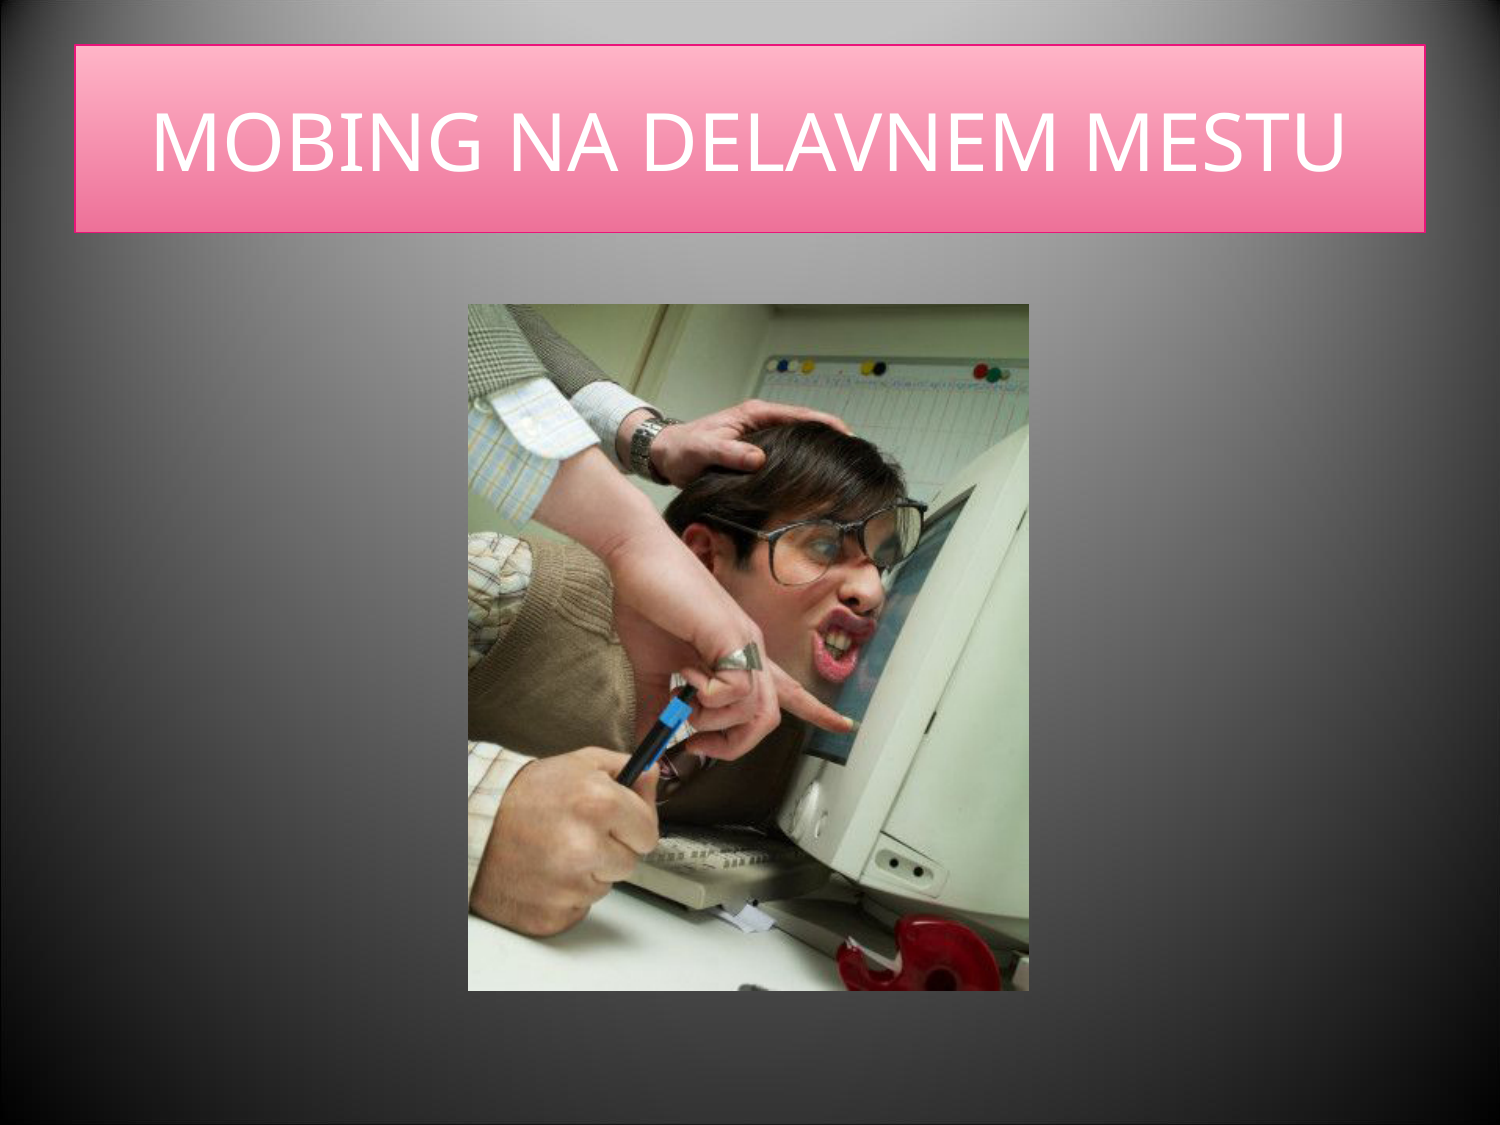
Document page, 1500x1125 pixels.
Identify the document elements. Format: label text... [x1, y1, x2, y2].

picture [0, 0, 1500, 1125]
title MOBING NA DELAVNEM MESTU [75, 45, 1425, 233]
